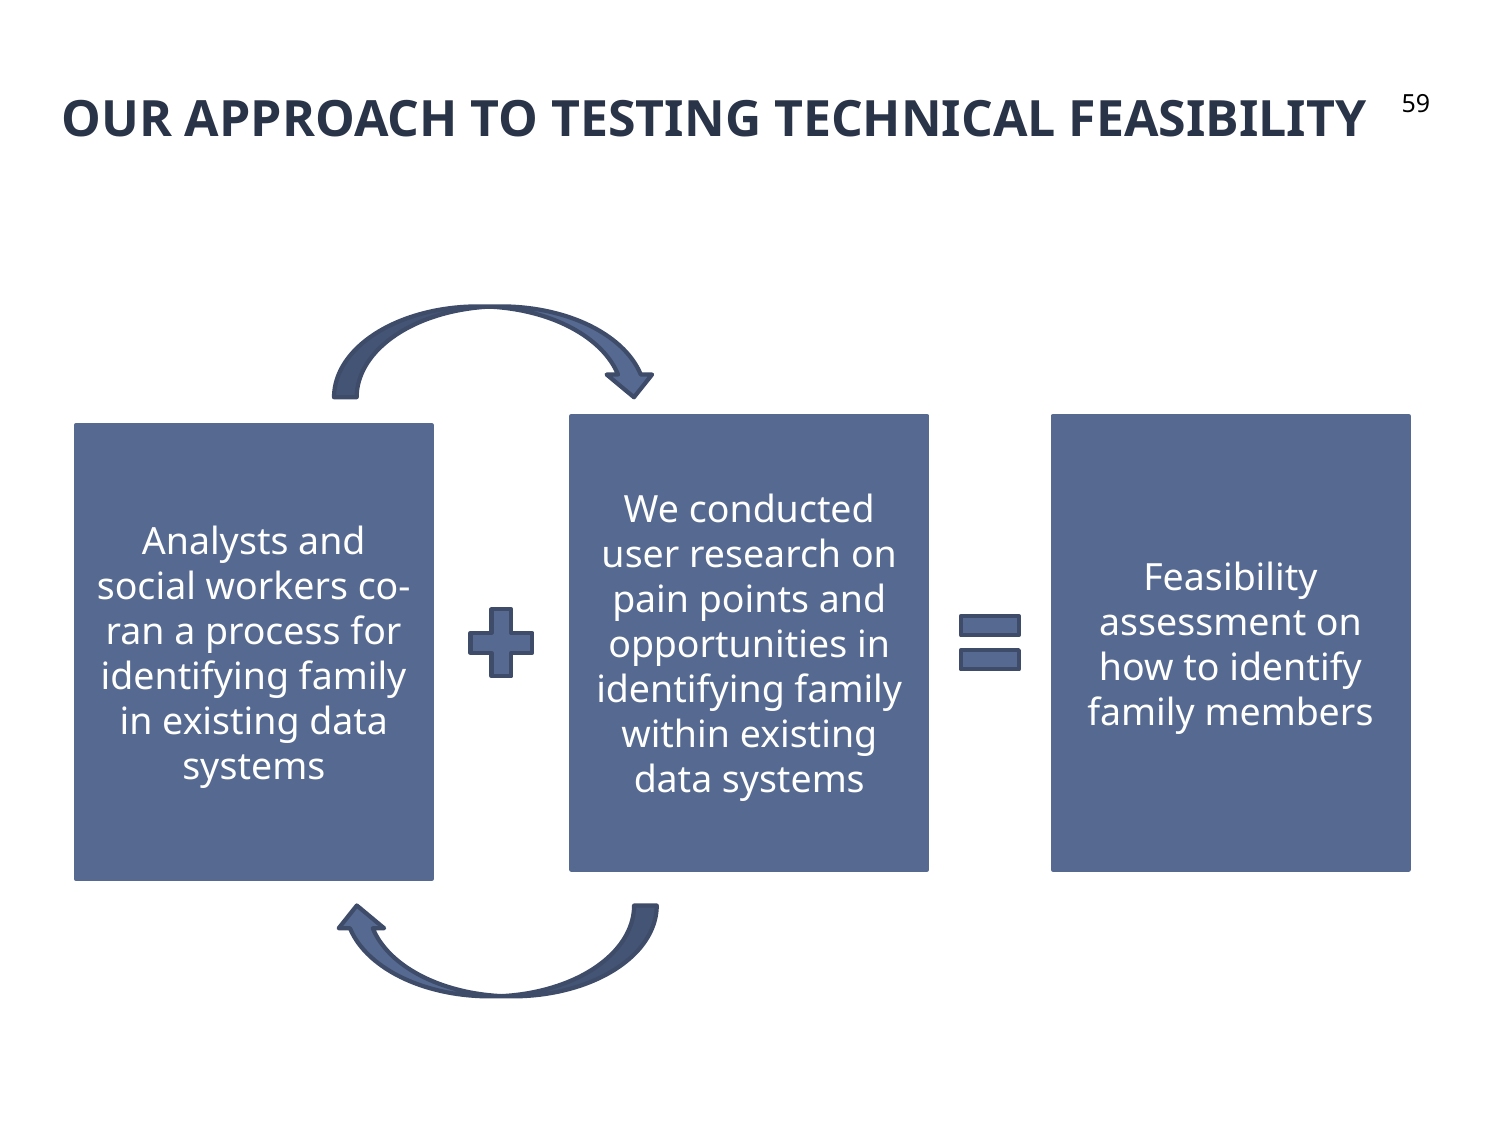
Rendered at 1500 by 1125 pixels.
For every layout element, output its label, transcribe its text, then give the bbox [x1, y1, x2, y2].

slide_number <number> [1388, 87, 1431, 148]
text_box [960, 650, 1019, 670]
text_box OUR APPROACH TO TESTING TECHNICAL FEASIBILITY [61, 85, 1439, 256]
text_box Feasibility assessment on how to identify family members [1052, 415, 1409, 870]
text_box We conducted user research on pain points and opportunities in identifying family within existing data systems [571, 415, 928, 870]
text_box [334, 306, 653, 398]
text_box [338, 905, 657, 997]
text_box Analysts and social workers co-ran a process for identifying family in existing data systems [75, 425, 432, 879]
text_box [960, 616, 1019, 636]
text_box [470, 609, 533, 677]
